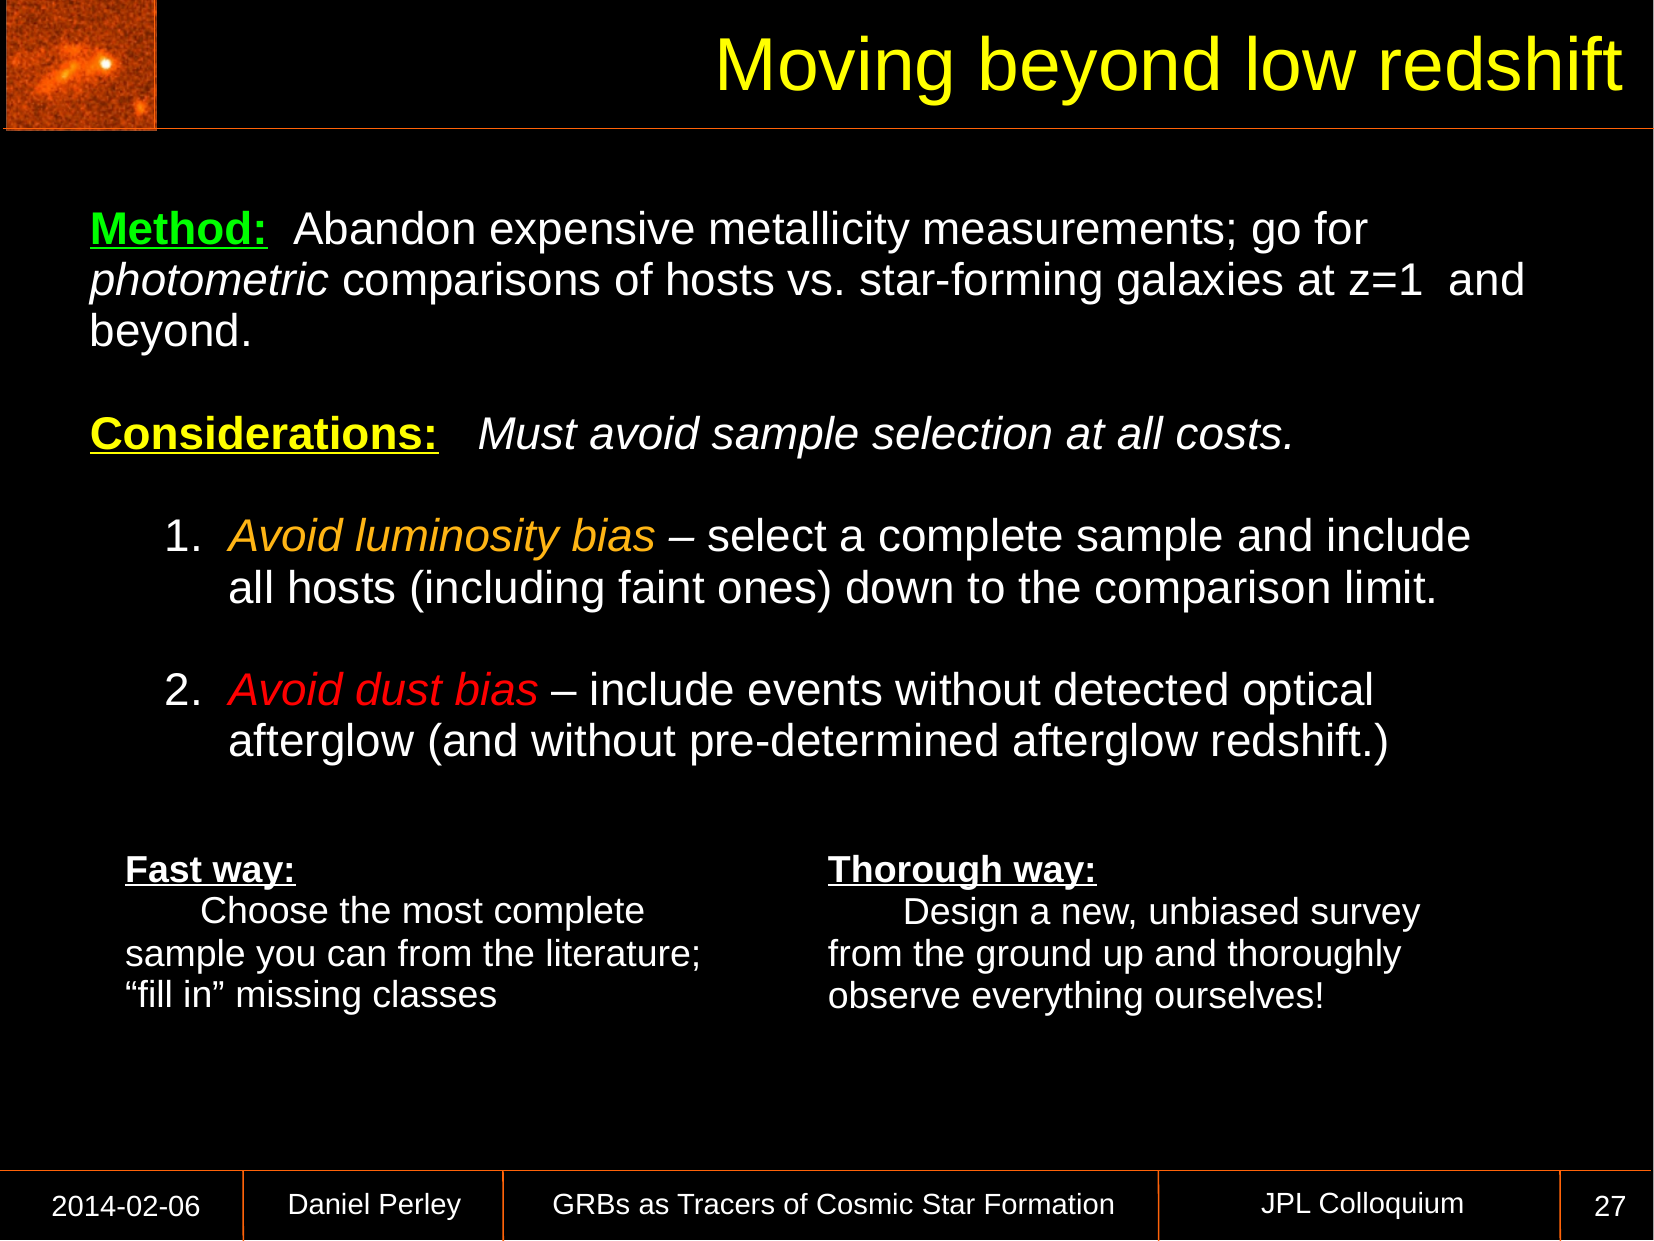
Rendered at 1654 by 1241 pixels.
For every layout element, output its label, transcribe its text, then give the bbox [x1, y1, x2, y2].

title Moving beyond low redshift [187, 21, 1624, 108]
text_box Fast way: Choose the most complete sample you can from the literature; “fill in” missing classes [110, 840, 786, 1108]
picture [7, 0, 154, 128]
text_box Method: Abandon expensive metallicity measurements; go for photometric comparisons of hosts vs. star-forming galaxies at z=1 and beyond. Considerations: Must avoid sample selection at all costs. 1. Avoid luminosity bias – select a complete sample and include all hosts (including faint ones) down to the comparison limit. 2. Avoid dust bias – include events without detected optical afterglow (and without pre-determined afterglow redshift.) [75, 195, 1576, 826]
text_box Thorough way: Design a new, unbiased survey from the ground up and thoroughly observe everything ourselves! [813, 840, 1489, 1108]
